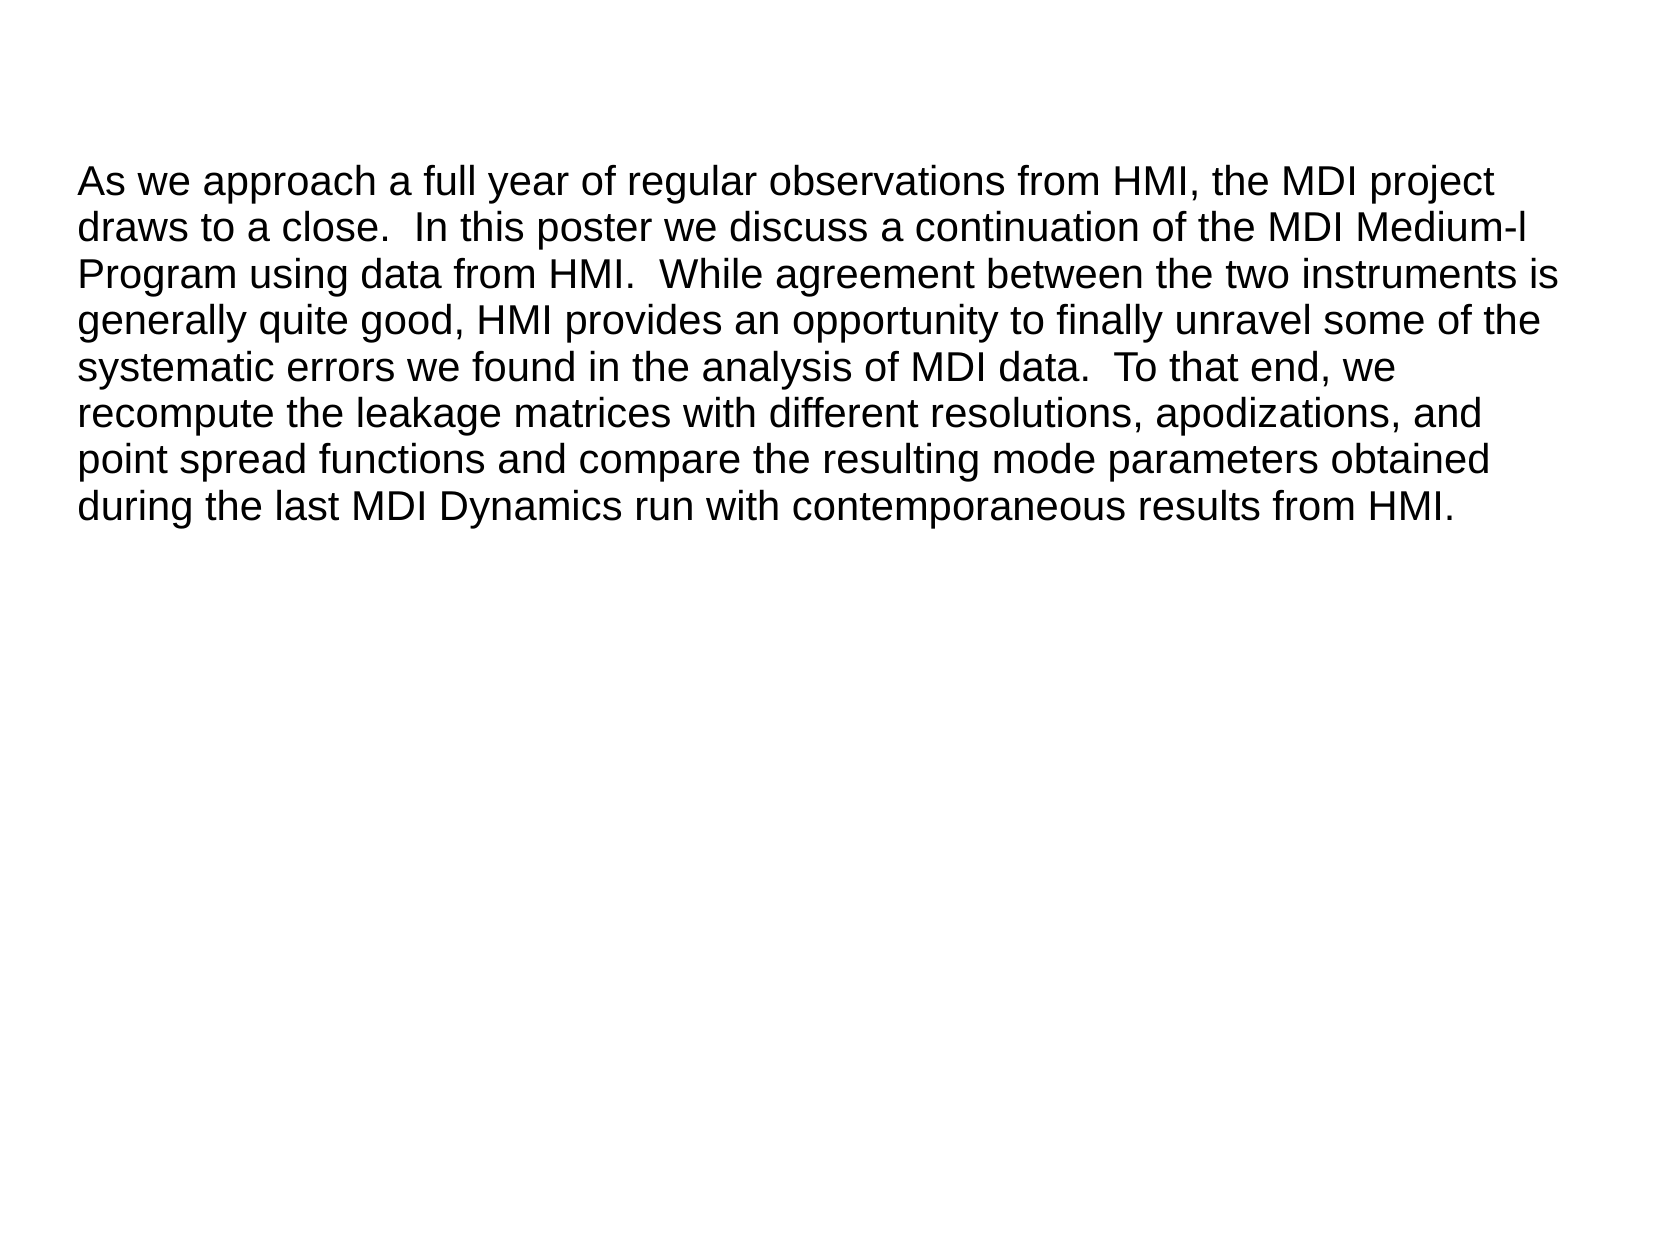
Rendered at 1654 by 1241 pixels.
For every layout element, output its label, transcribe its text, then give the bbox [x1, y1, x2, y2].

text_box As we approach a full year of regular observations from HMI, the MDI project draws to a close. In this poster we discuss a continuation of the MDI Medium-l Program using data from HMI. While agreement between the two instruments is generally quite good, HMI provides an opportunity to finally unravel some of the systematic errors we found in the analysis of MDI data. To that end, we recompute the leakage matrices with different resolutions, apodizations, and point spread functions and compare the resulting mode parameters obtained during the last MDI Dynamics run with contemporaneous results from HMI. [62, 150, 1576, 863]
